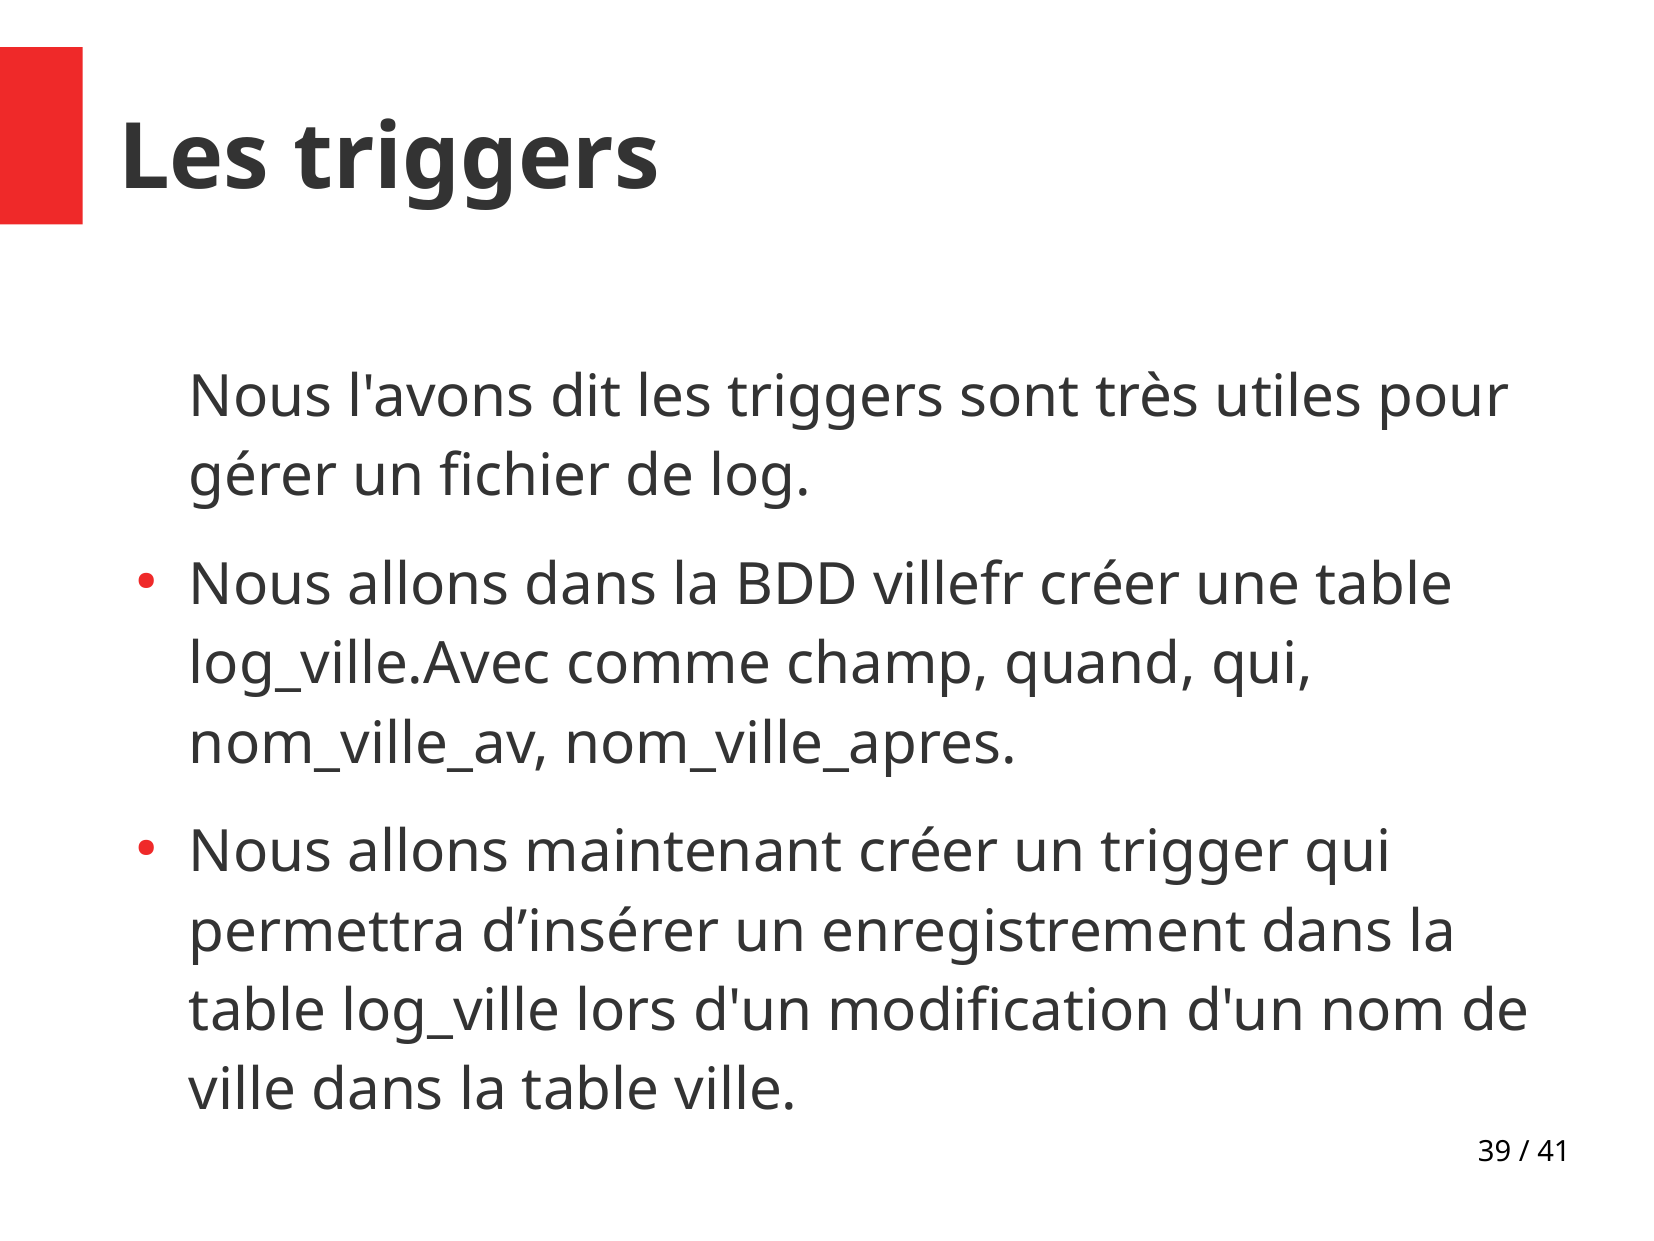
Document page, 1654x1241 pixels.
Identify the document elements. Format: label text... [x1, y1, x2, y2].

list Nous l'avons dit les triggers sont très utiles pour gérer un fichier de log. Nous allons dans la BDD villefr créer une table log_ville.Avec comme champ, quand, qui, nom_ville_av, nom_ville_apres. Nous allons maintenant créer un trigger qui permettra d’insérer un enregistrement dans la table log_ville lors d'un modification d'un nom de ville dans la table ville. [118, 354, 1536, 1074]
title Les triggers [118, 49, 1571, 257]
